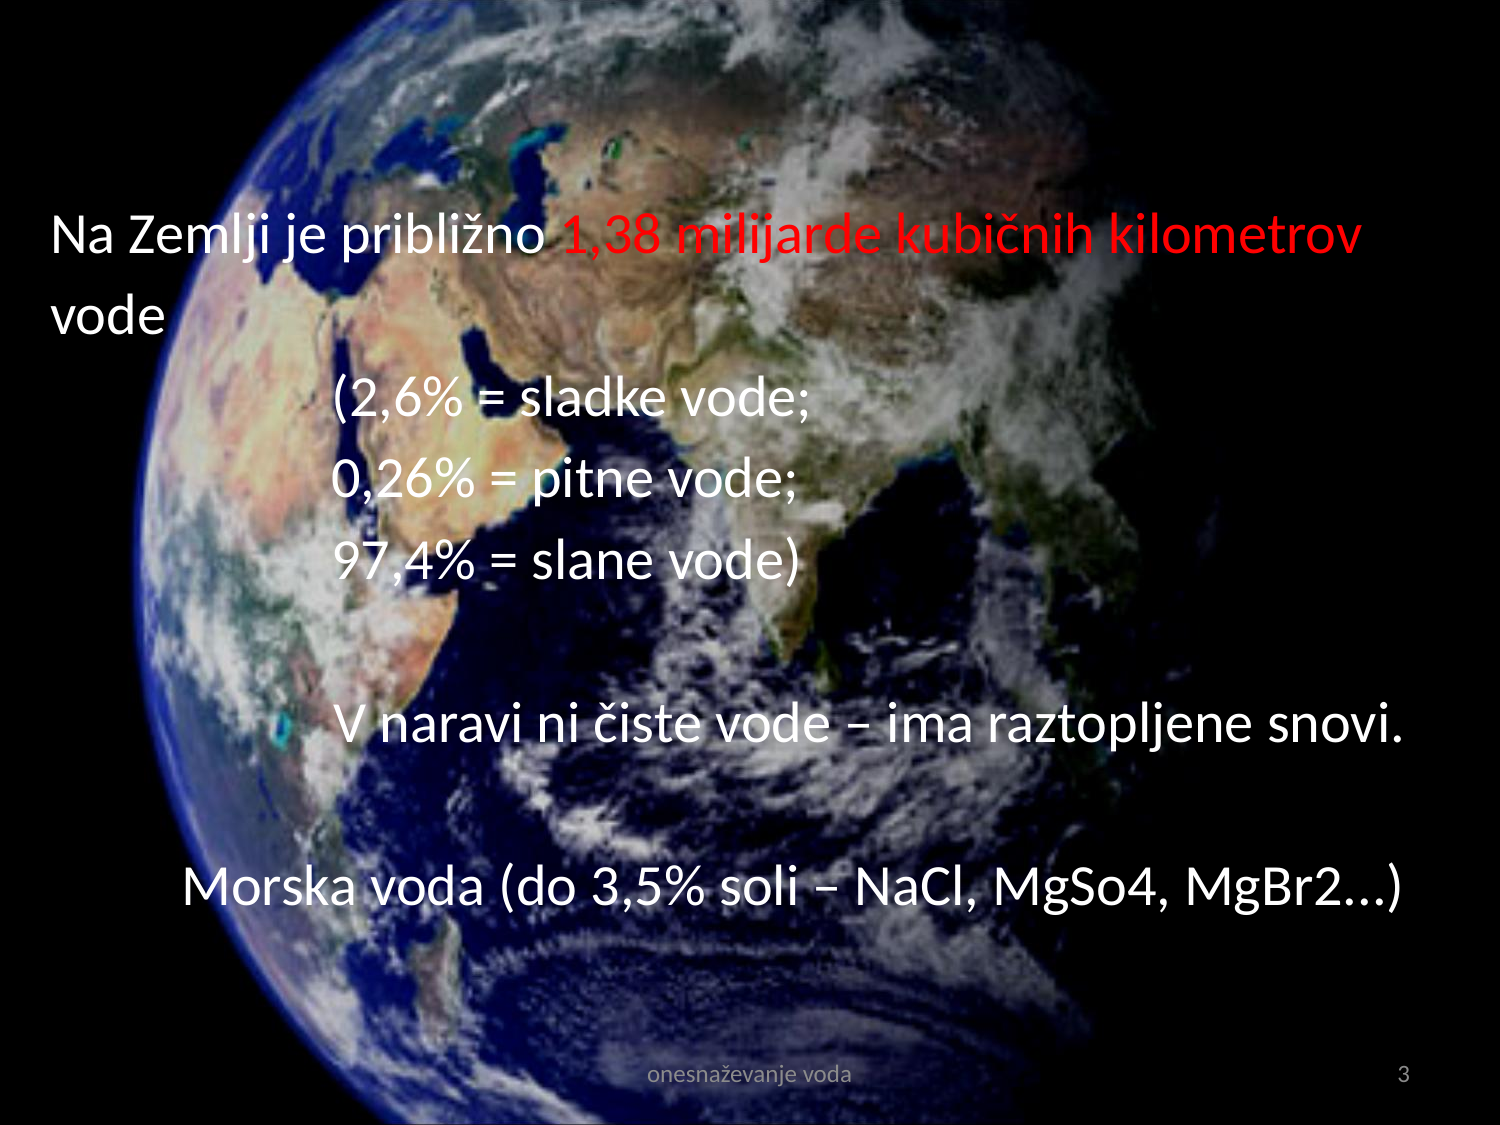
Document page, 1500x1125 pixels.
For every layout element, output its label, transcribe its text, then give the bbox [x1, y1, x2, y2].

list Na Zemlji je približno 1,38 milijarde kubičnih kilometrov vode (2,6% = sladke vode; 0,26% = pitne vode; 97,4% = slane vode) V naravi ni čiste vode – ima raztopljene snovi. Morska voda (do 3,5% soli – NaCl, MgSo4, MgBr2...) [35, 187, 1421, 985]
footer onesnaževanje voda [512, 1042, 988, 1103]
picture [0, 0, 1500, 1125]
slide_number <number> [1074, 1042, 1425, 1103]
